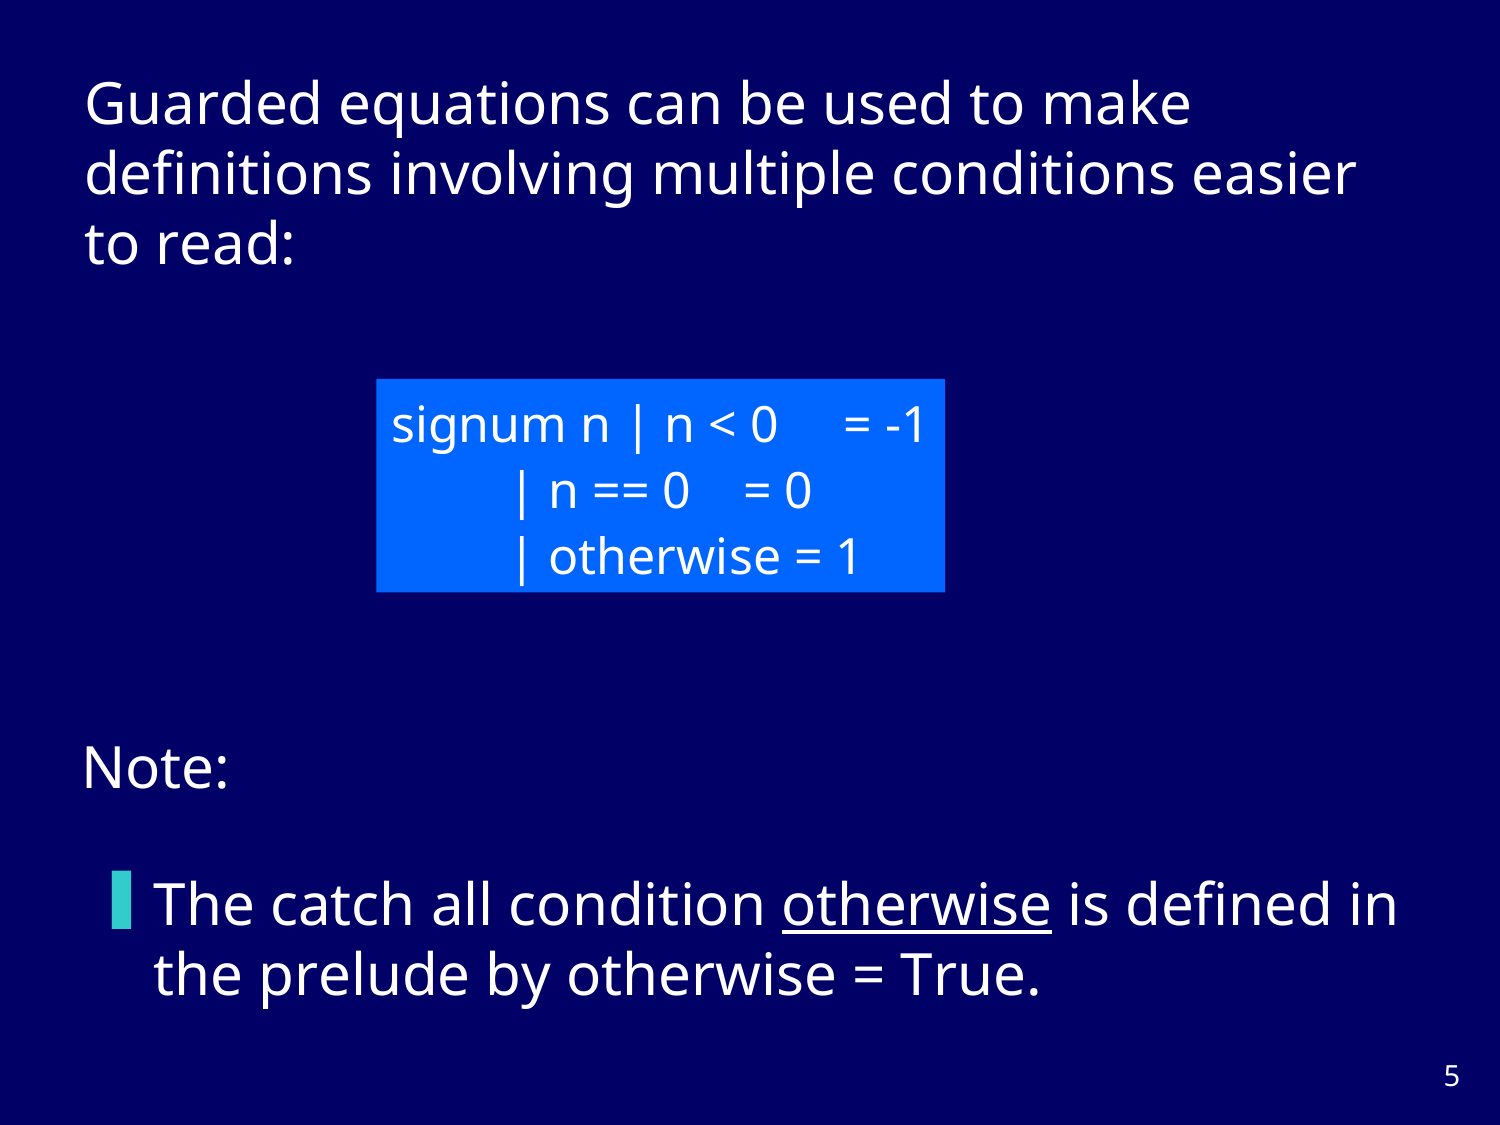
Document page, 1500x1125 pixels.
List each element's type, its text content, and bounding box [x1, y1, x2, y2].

text_box signum n | n < 0 = -1 | n == 0 = 0 | otherwise = 1 [376, 378, 946, 593]
text_box Guarded equations can be used to make definitions involving multiple conditions easier to read: [69, 58, 1427, 284]
text_box Note: [66, 722, 245, 808]
text_box The catch all condition otherwise is defined in the prelude by otherwise = True. [82, 859, 1431, 1026]
text_box <number> [1374, 1049, 1476, 1101]
